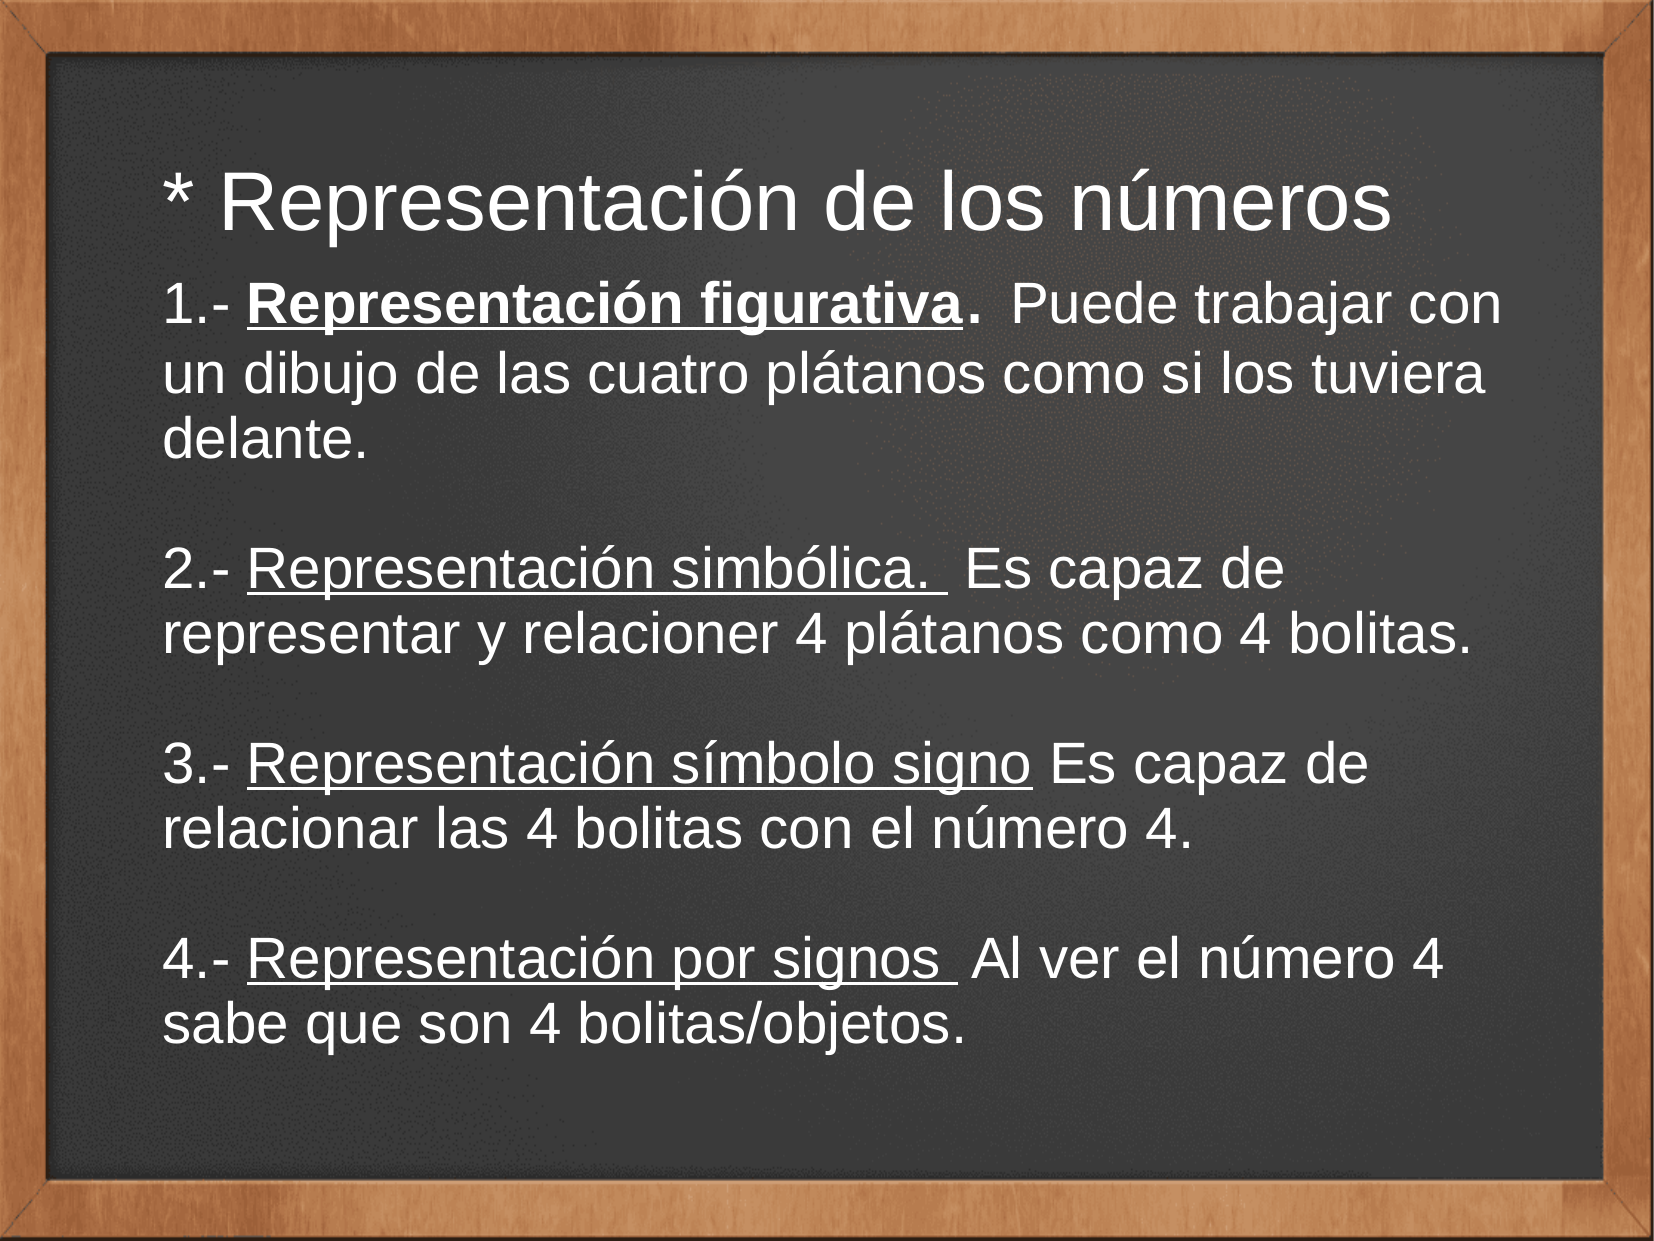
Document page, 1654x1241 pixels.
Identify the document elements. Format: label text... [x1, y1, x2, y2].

text_box * Representación de los números 1.- Representación figurativa. Puede trabajar con un dibujo de las cuatro plátanos como si los tuviera delante. 2.- Representación simbólica. Es capaz de representar y relacioner 4 plátanos como 4 bolitas. 3.- Representación símbolo signo Es capaz de relacionar las 4 bolitas con el número 4. 4.- Representación por signos Al ver el número 4 sabe que son 4 bolitas/objetos. [147, 147, 1536, 1241]
picture [0, 0, 1654, 1241]
